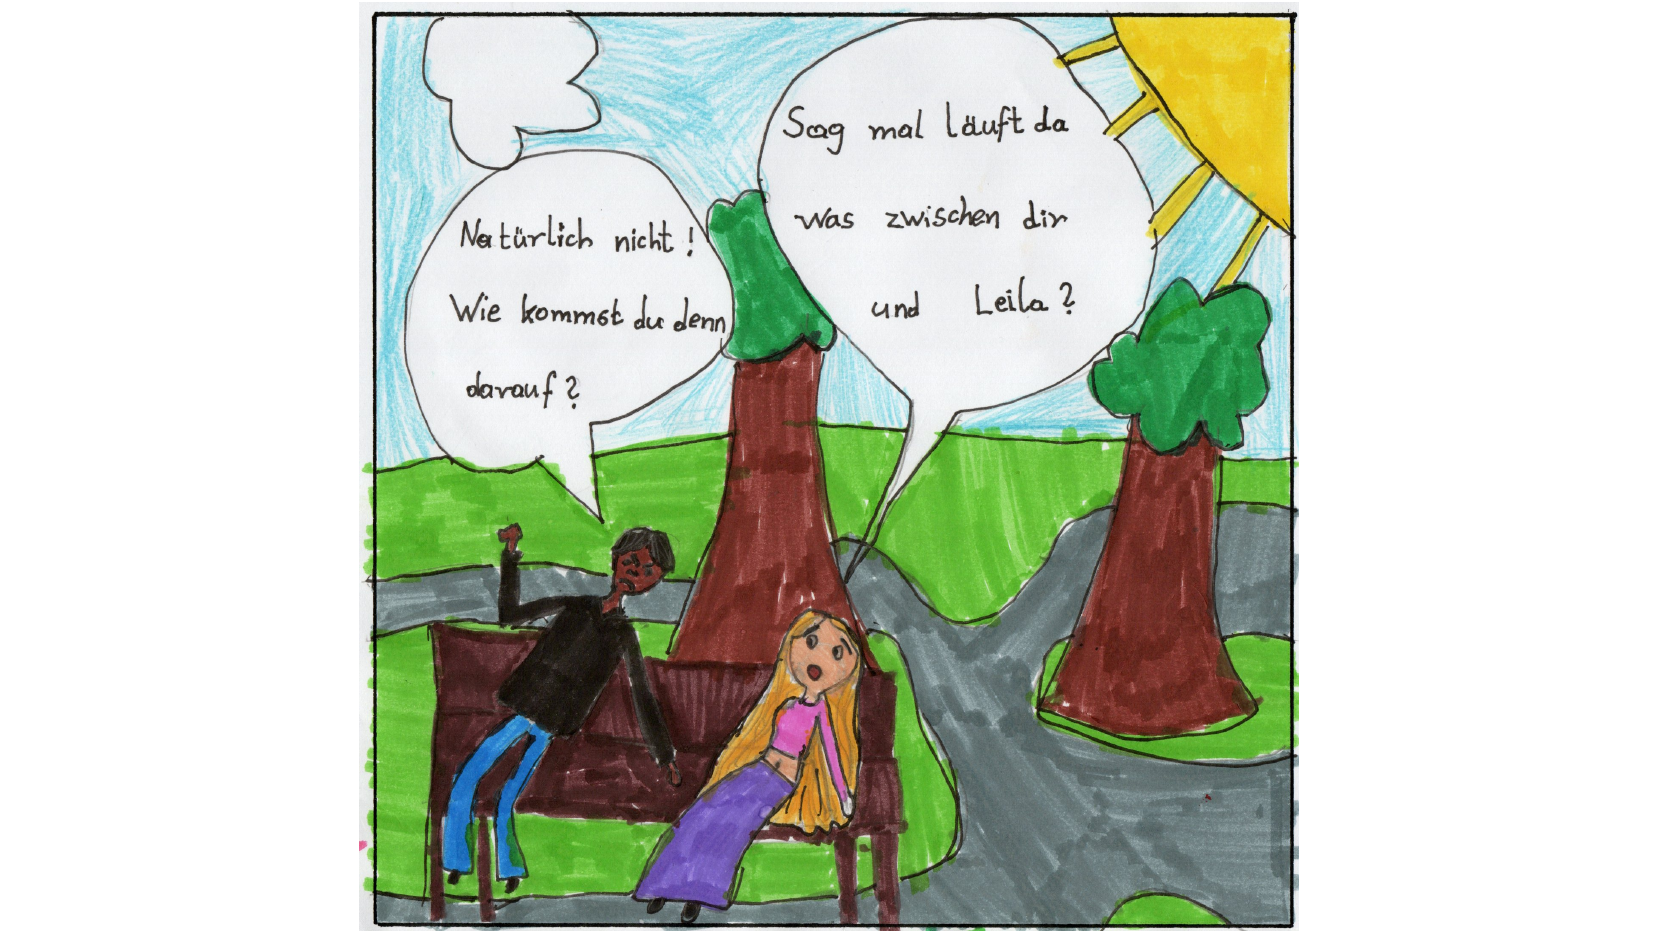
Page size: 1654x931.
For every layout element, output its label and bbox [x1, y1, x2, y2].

picture [359, 2, 1299, 931]
